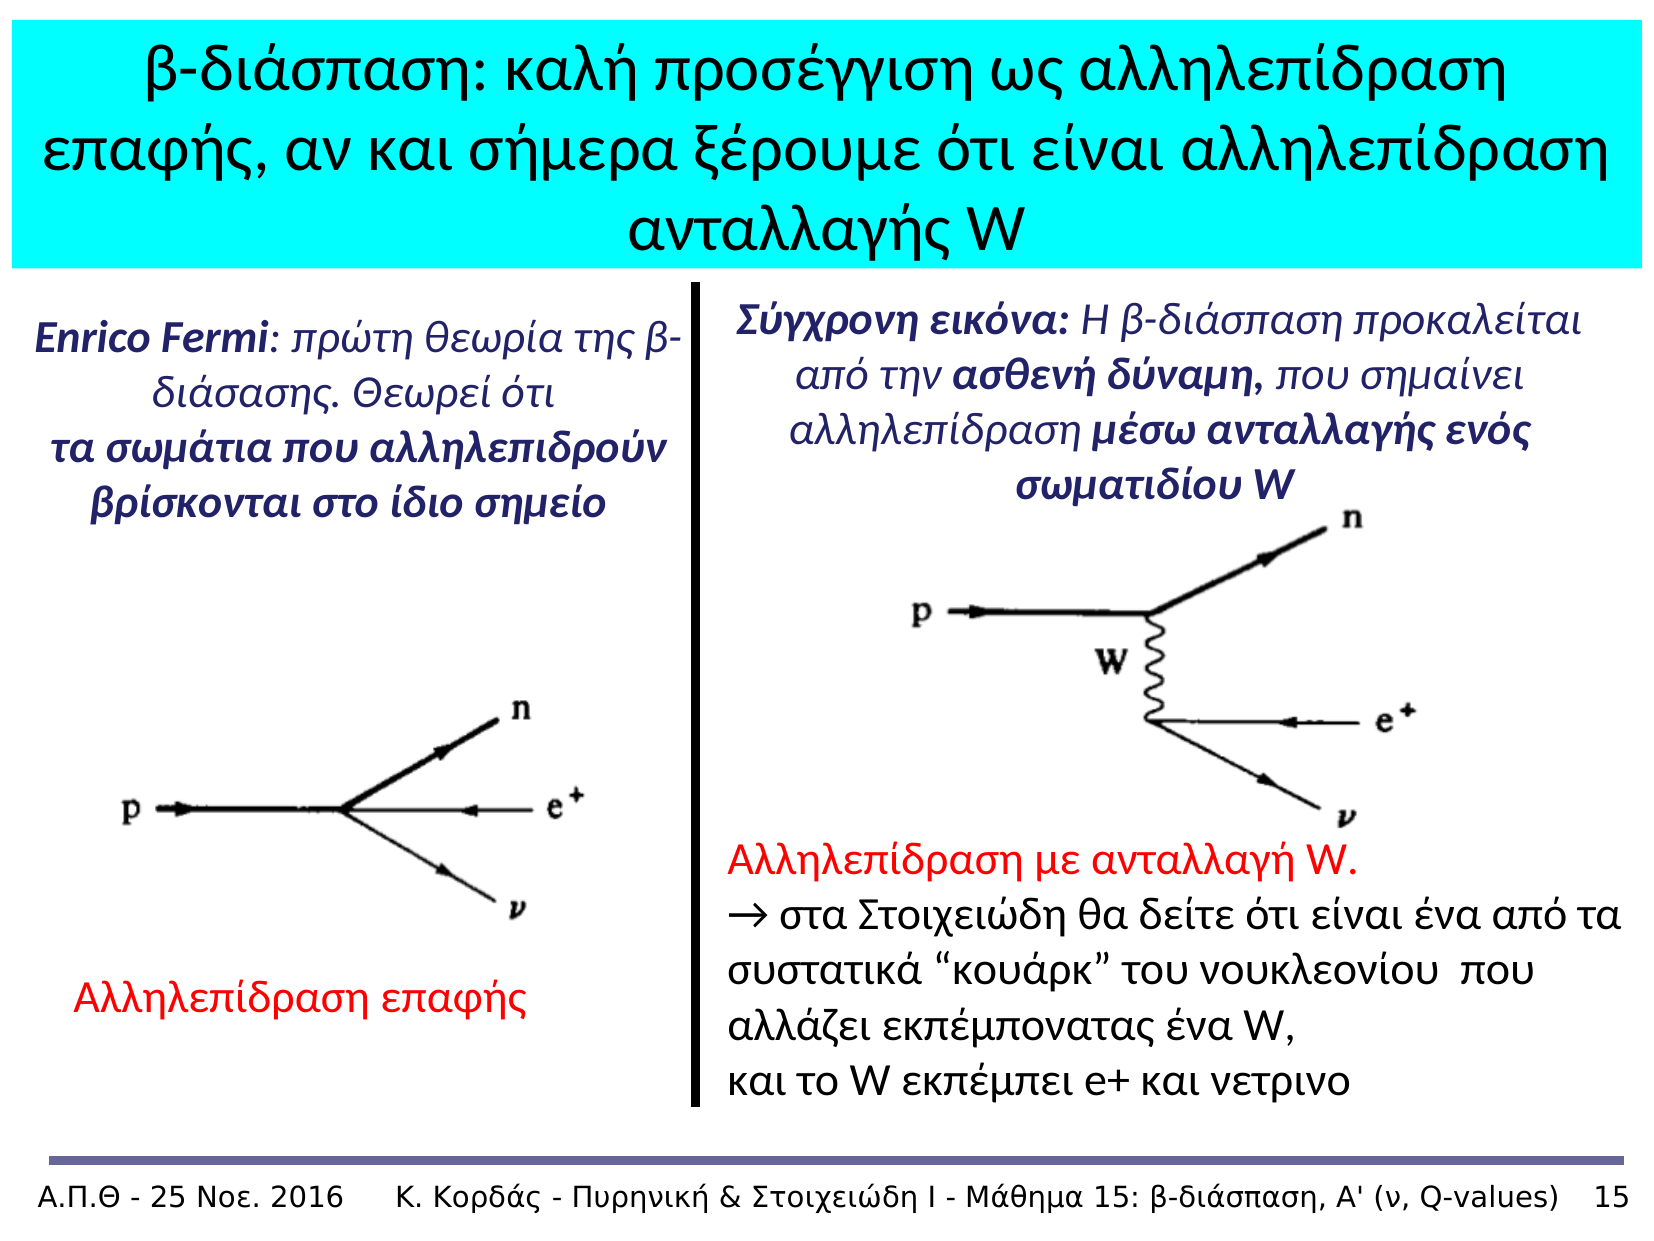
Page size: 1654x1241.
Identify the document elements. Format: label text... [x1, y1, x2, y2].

text_box Enrico Fermi: πρώτη θεωρία της β-διάσασης. Θεωρεί ότι τα σωμάτια που αλληλεπιδρούν βρίσκονται στο ίδιο σημείο [8, 298, 691, 535]
picture [45, 658, 601, 938]
picture [825, 517, 1458, 820]
text_box Αλληλεπίδραση επαφής [58, 958, 666, 1030]
text_box Αλληλεπίδραση με ανταλλαγή W. → στα Στοιχειώδη θα δείτε ότι είναι ένα από τα συστατικά “κουάρκ” του νουκλεονίου που αλλάζει εκπέμπονατας ένα W, και το W εκπέμπει e+ και νετρινο [712, 820, 1654, 1113]
text_box Σύγχρονη εικόνα: Η β-διάσπαση προκαλείται από την ασθενή δύναμη, που σημαίνει αλληλεπίδραση μέσω ανταλλαγής ενός σωματιδίου W [700, 281, 1630, 517]
text_box Σύγχρονη εικόνα: Η β-διάσπαση προκαλείται από την ασθενή δύναμη, που σημαίνει αλληλεπίδραση μέσω ανταλλαγής ενός σωματιδίου W [688, 281, 699, 517]
text_box β-διάσπαση: καλή προσέγγιση ως αλληλεπίδραση επαφής, αν και σήμερα ξέρουμε ότι είναι αλληλεπίδραση ανταλλαγής W [11, 19, 1642, 269]
